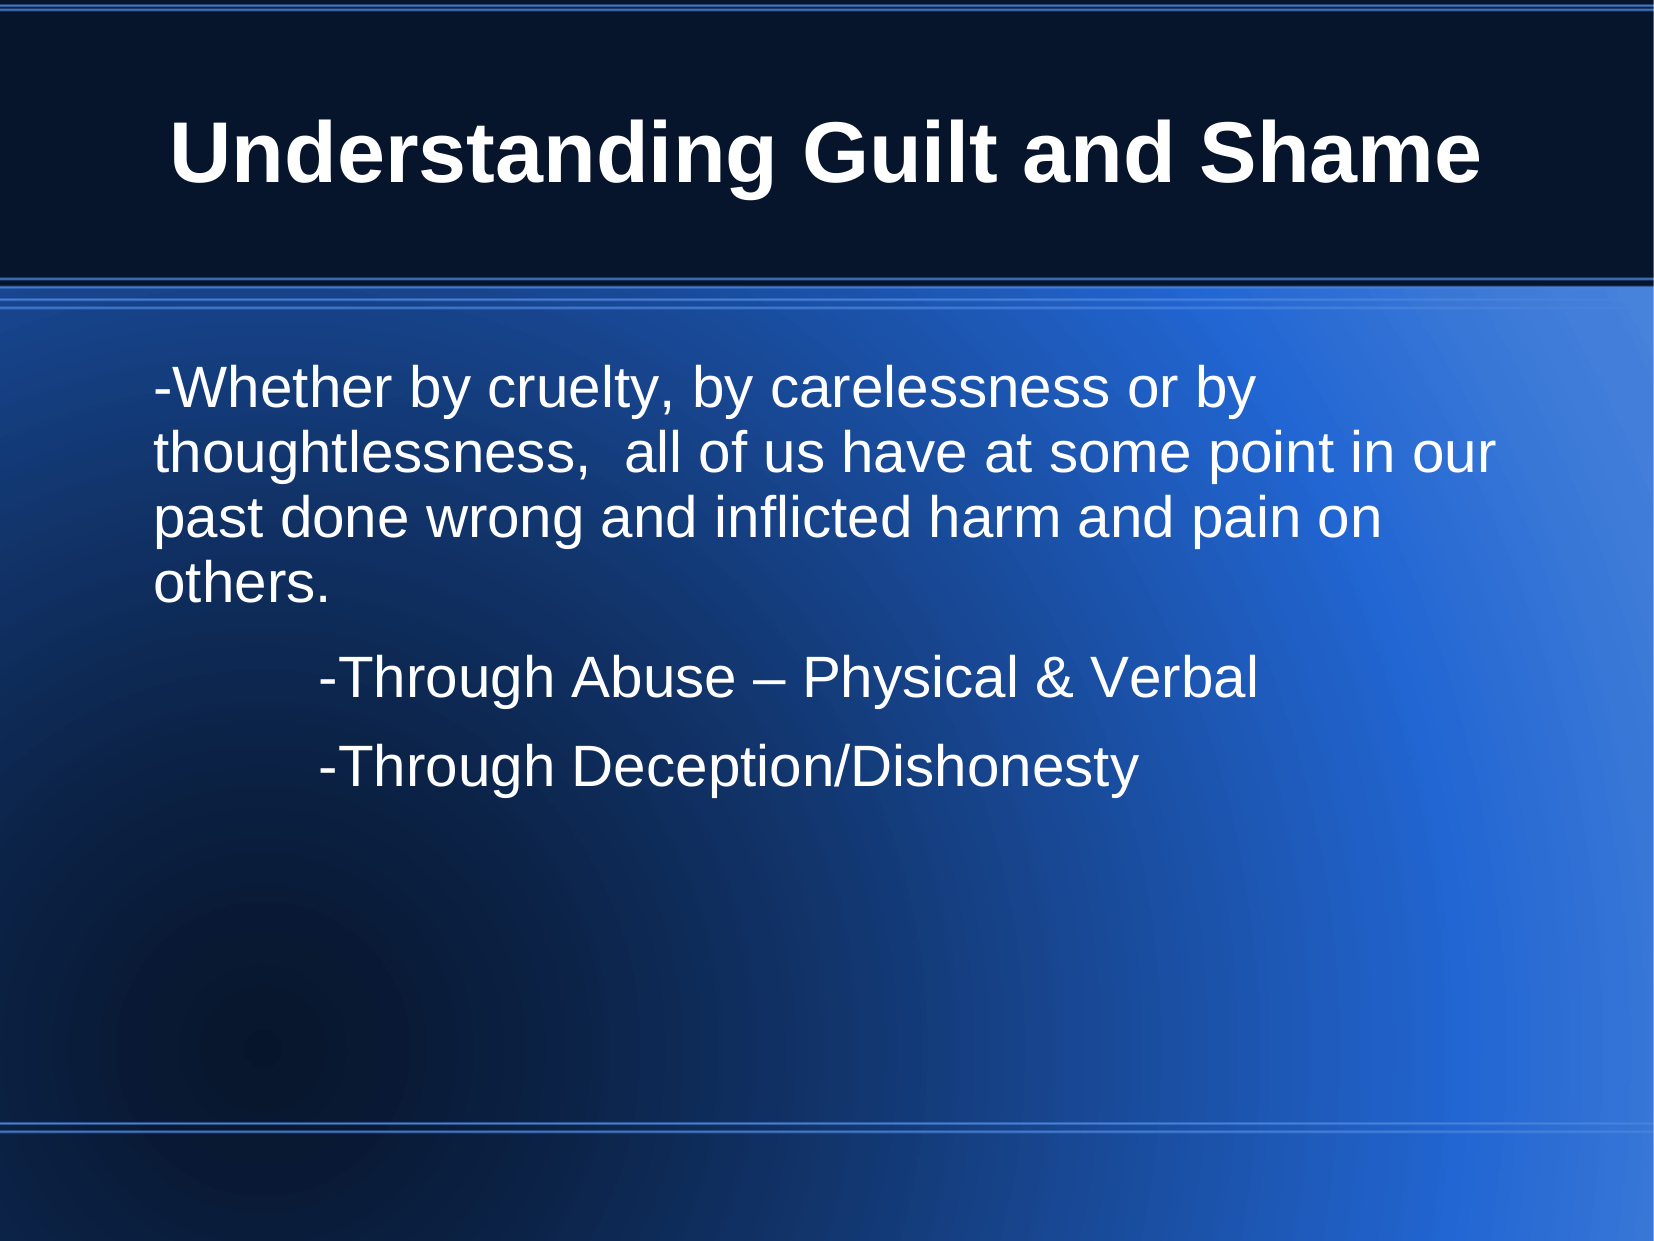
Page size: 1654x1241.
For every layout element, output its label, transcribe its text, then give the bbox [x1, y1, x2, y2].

picture [0, 0, 1654, 1241]
title Understanding Guilt and Shame [82, 49, 1571, 257]
list -Whether by cruelty, by carelessness or by thoughtlessness, all of us have at some point in our past done wrong and inflicted harm and pain on others. -Through Abuse – Physical & Verbal -Through Deception/Dishonesty [82, 355, 1571, 1058]
